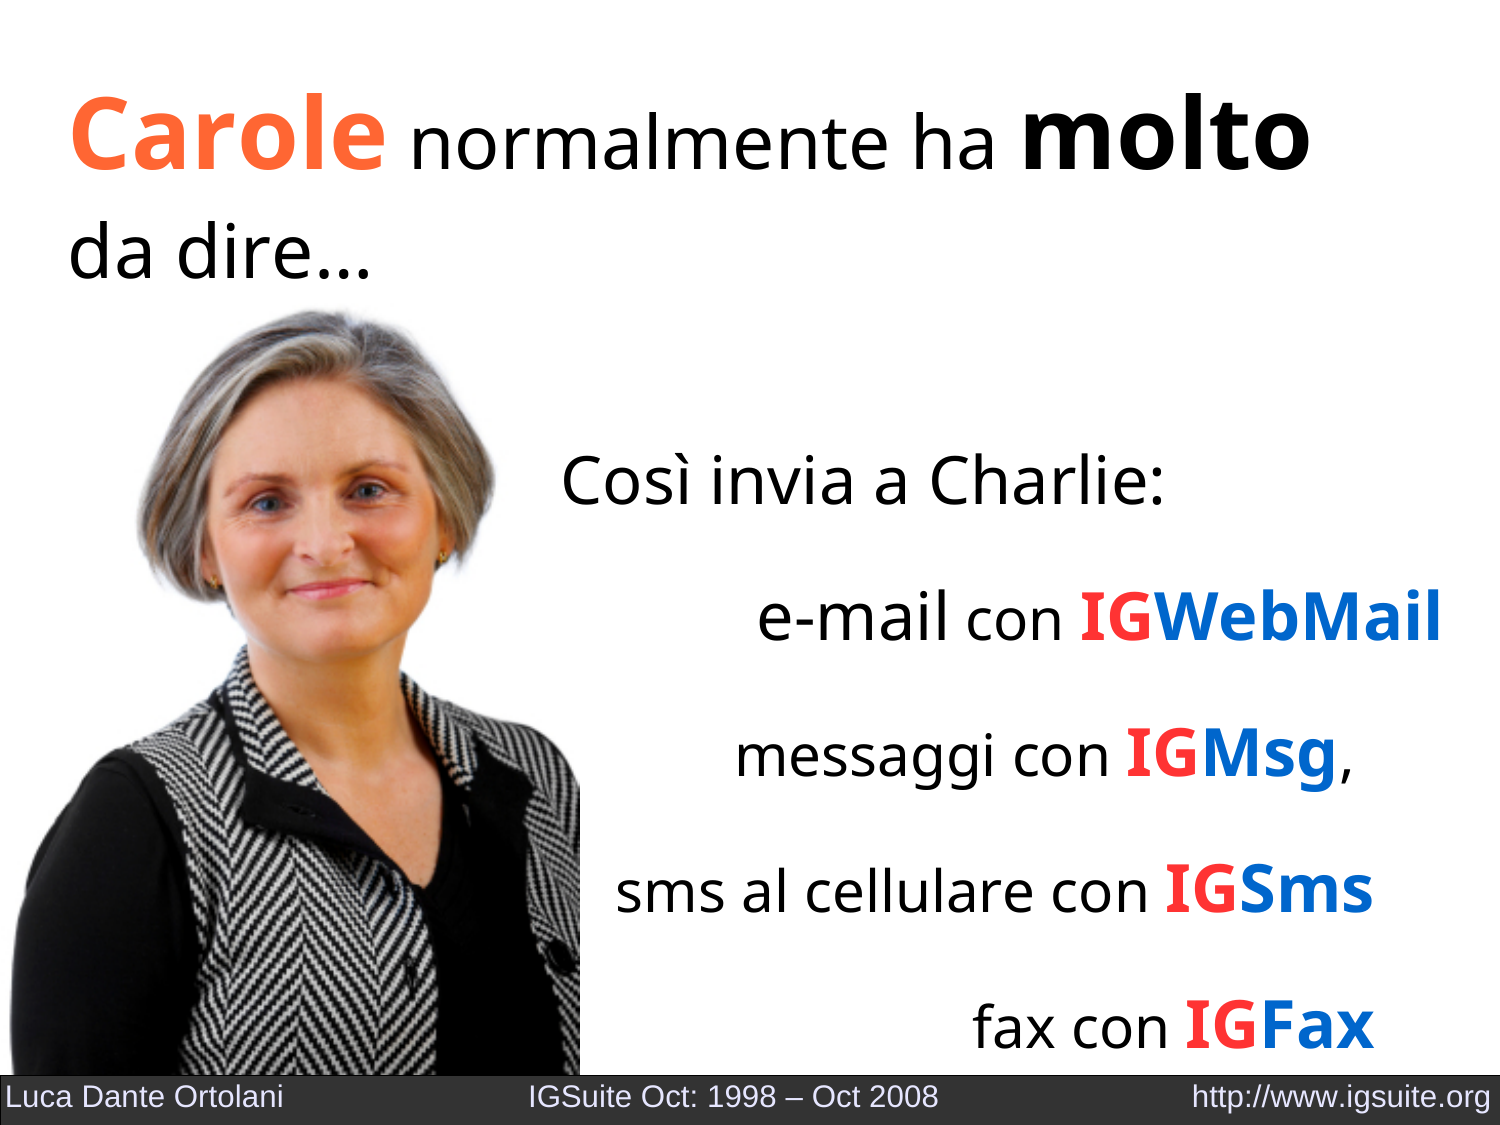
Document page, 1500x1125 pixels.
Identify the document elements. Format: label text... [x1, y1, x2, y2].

text_box Carole normalmente ha molto da dire… [53, 54, 1436, 309]
text_box Così invia a Charlie: e-mail con IGWebMail messaggi con IGMsg, sms al cellulare con IGSms fax con IGFax oppure “chatta” con IGChats [525, 261, 1477, 1075]
picture [0, 255, 525, 1075]
text_box Luca Dante Ortolani IGSuite Oct: 1998 – Oct 2008 http://www.igsuite.org [0, 1075, 1500, 1125]
